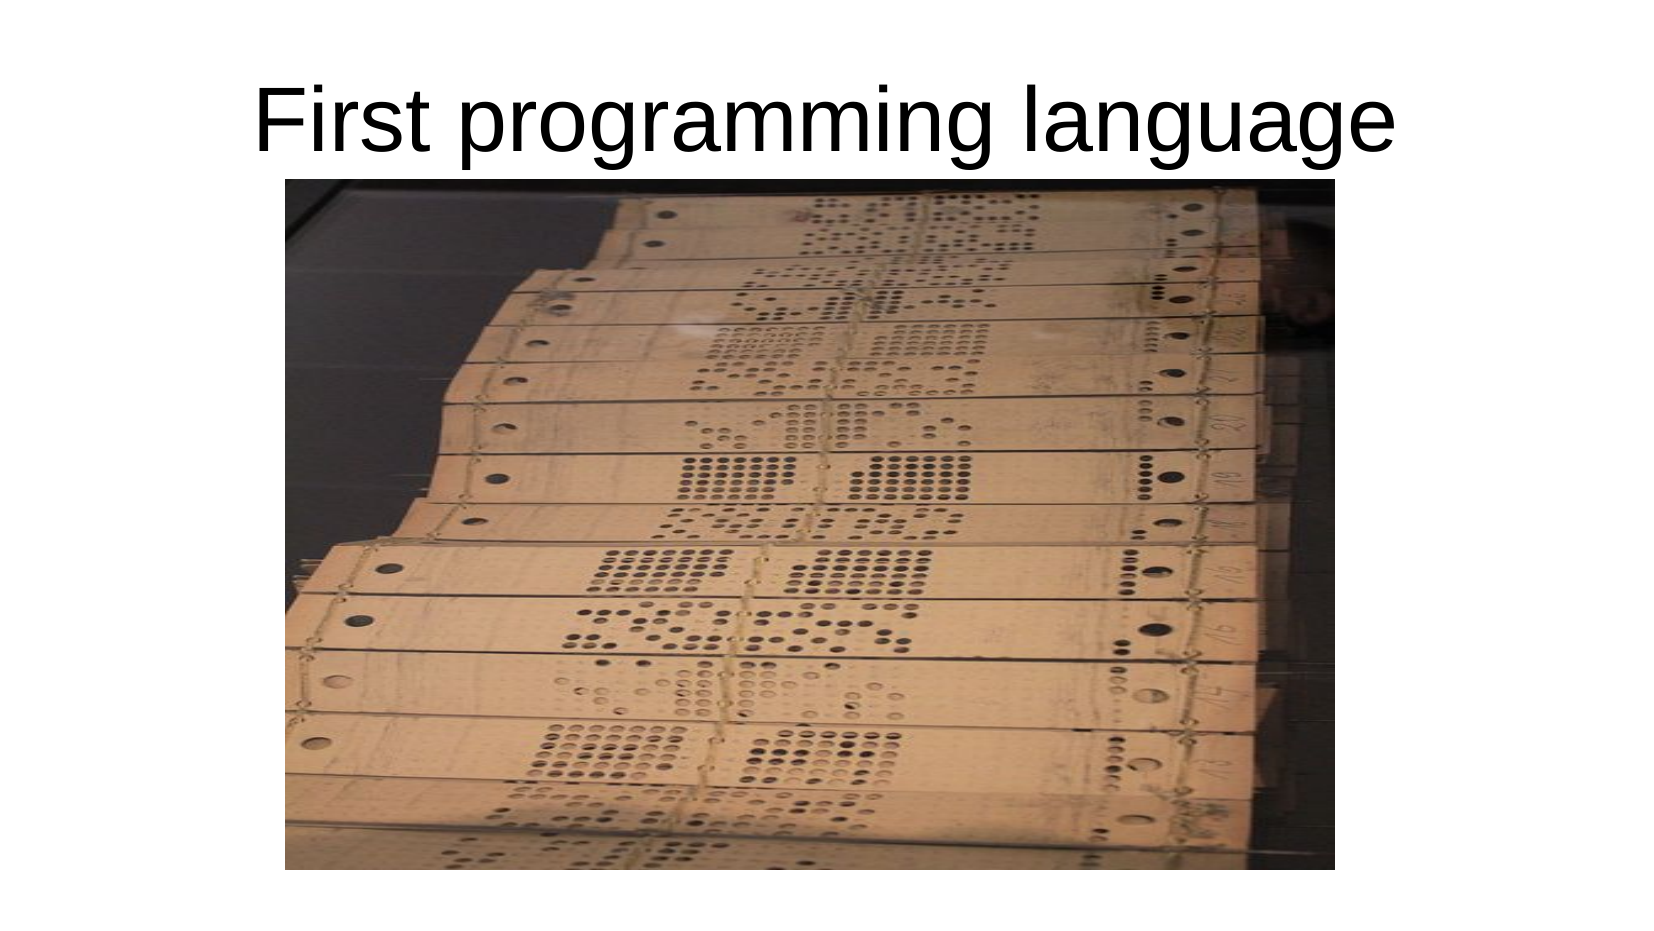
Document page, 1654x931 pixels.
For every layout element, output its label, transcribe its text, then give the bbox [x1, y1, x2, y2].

picture [285, 179, 1335, 870]
title First programming language [82, 37, 1571, 193]
